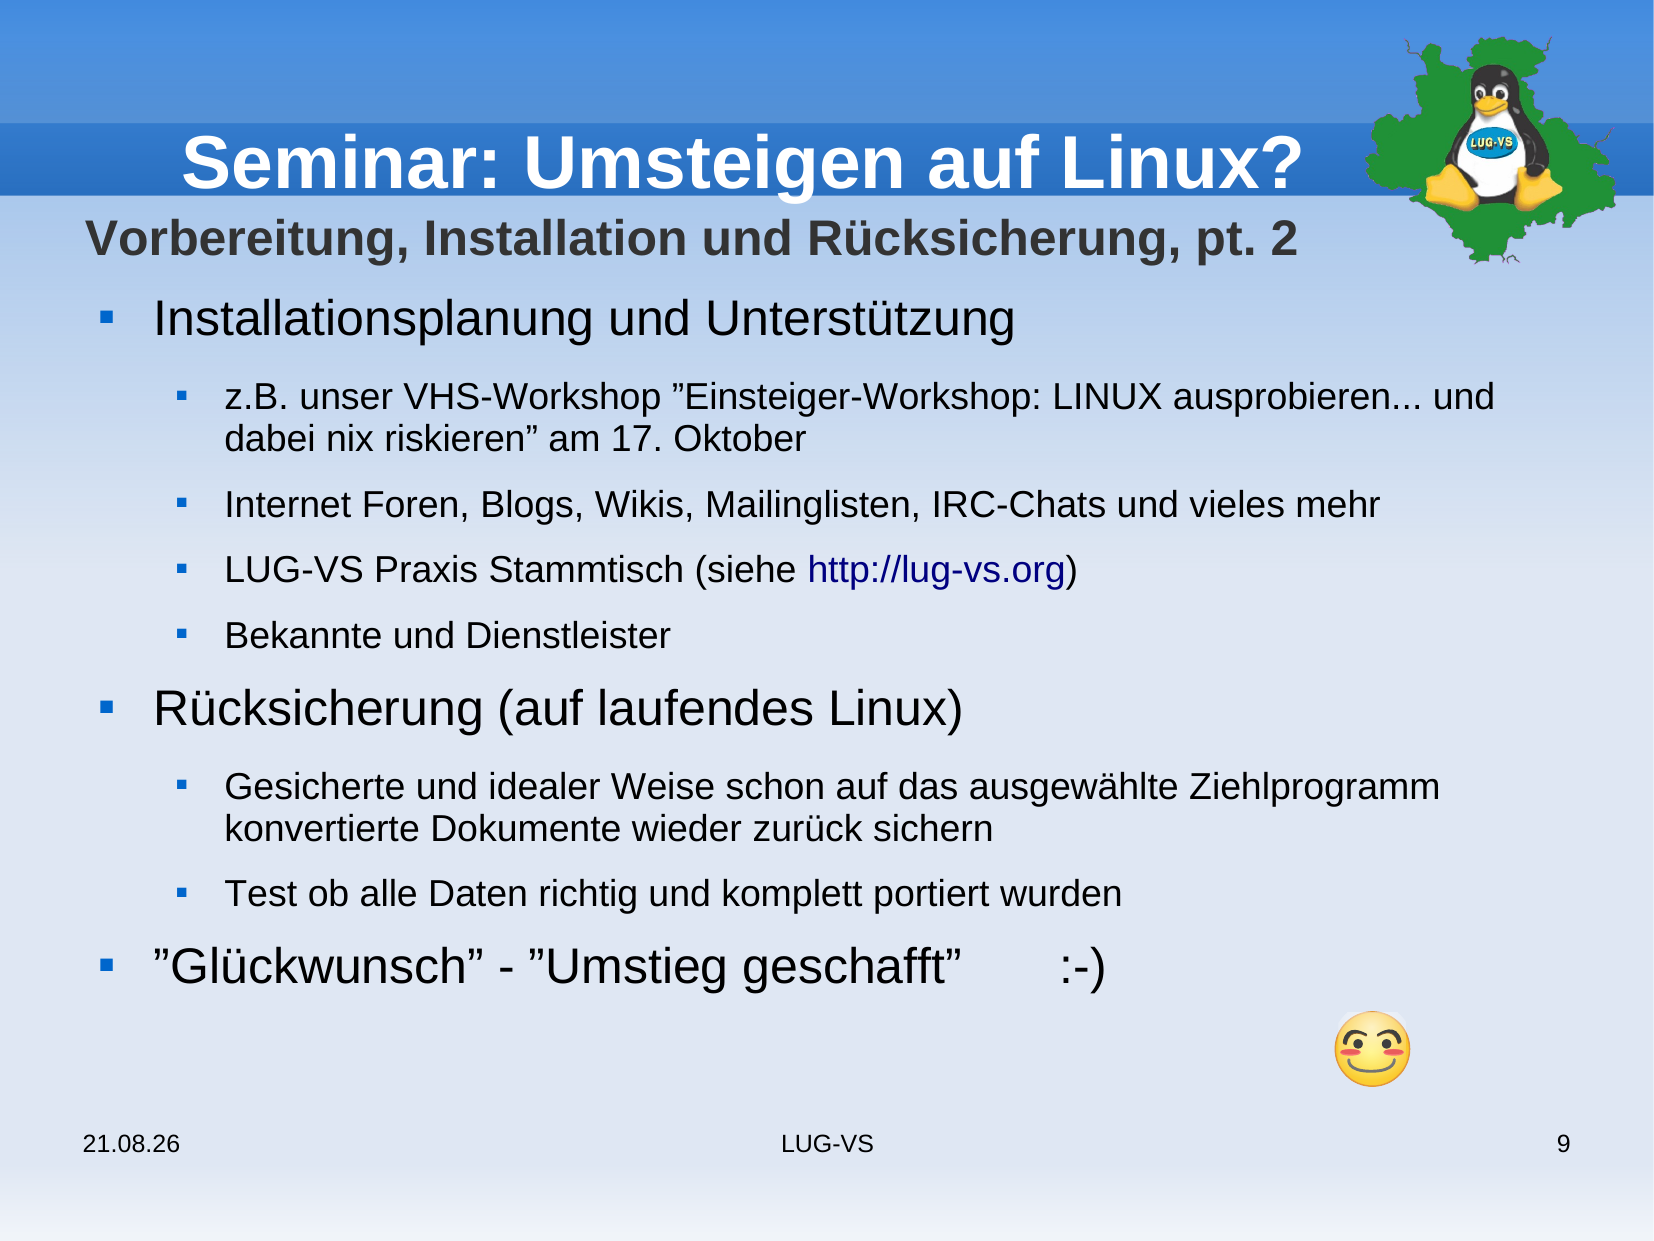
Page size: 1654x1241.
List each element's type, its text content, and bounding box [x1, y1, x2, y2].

title Seminar: Umsteigen auf Linux? [0, 59, 1489, 267]
text_box Vorbereitung, Installation und Rücksicherung, pt. 2 [14, 209, 1418, 266]
list Installationsplanung und Unterstützung z.B. unser VHS-Workshop ”Einsteiger-Workshop: LINUX ausprobieren... und dabei nix riskieren” am 17. Oktober Internet Foren, Blogs, Wikis, Mailinglisten, IRC-Chats und vieles mehr LUG-VS Praxis Stammtisch (siehe http://lug-vs.org) Bekannte und Dienstleister Rücksicherung (auf laufendes Linux) Gesicherte und idealer Weise schon auf das ausgewählte Ziehlprogramm konvertierte Dokumente wieder zurück sichern Test ob alle Daten richtig und komplett portiert wurden ”Glückwunsch” - ”Umstieg geschafft” :-) [82, 290, 1571, 1109]
picture [1489, 137, 1512, 149]
picture [0, 0, 1654, 1241]
